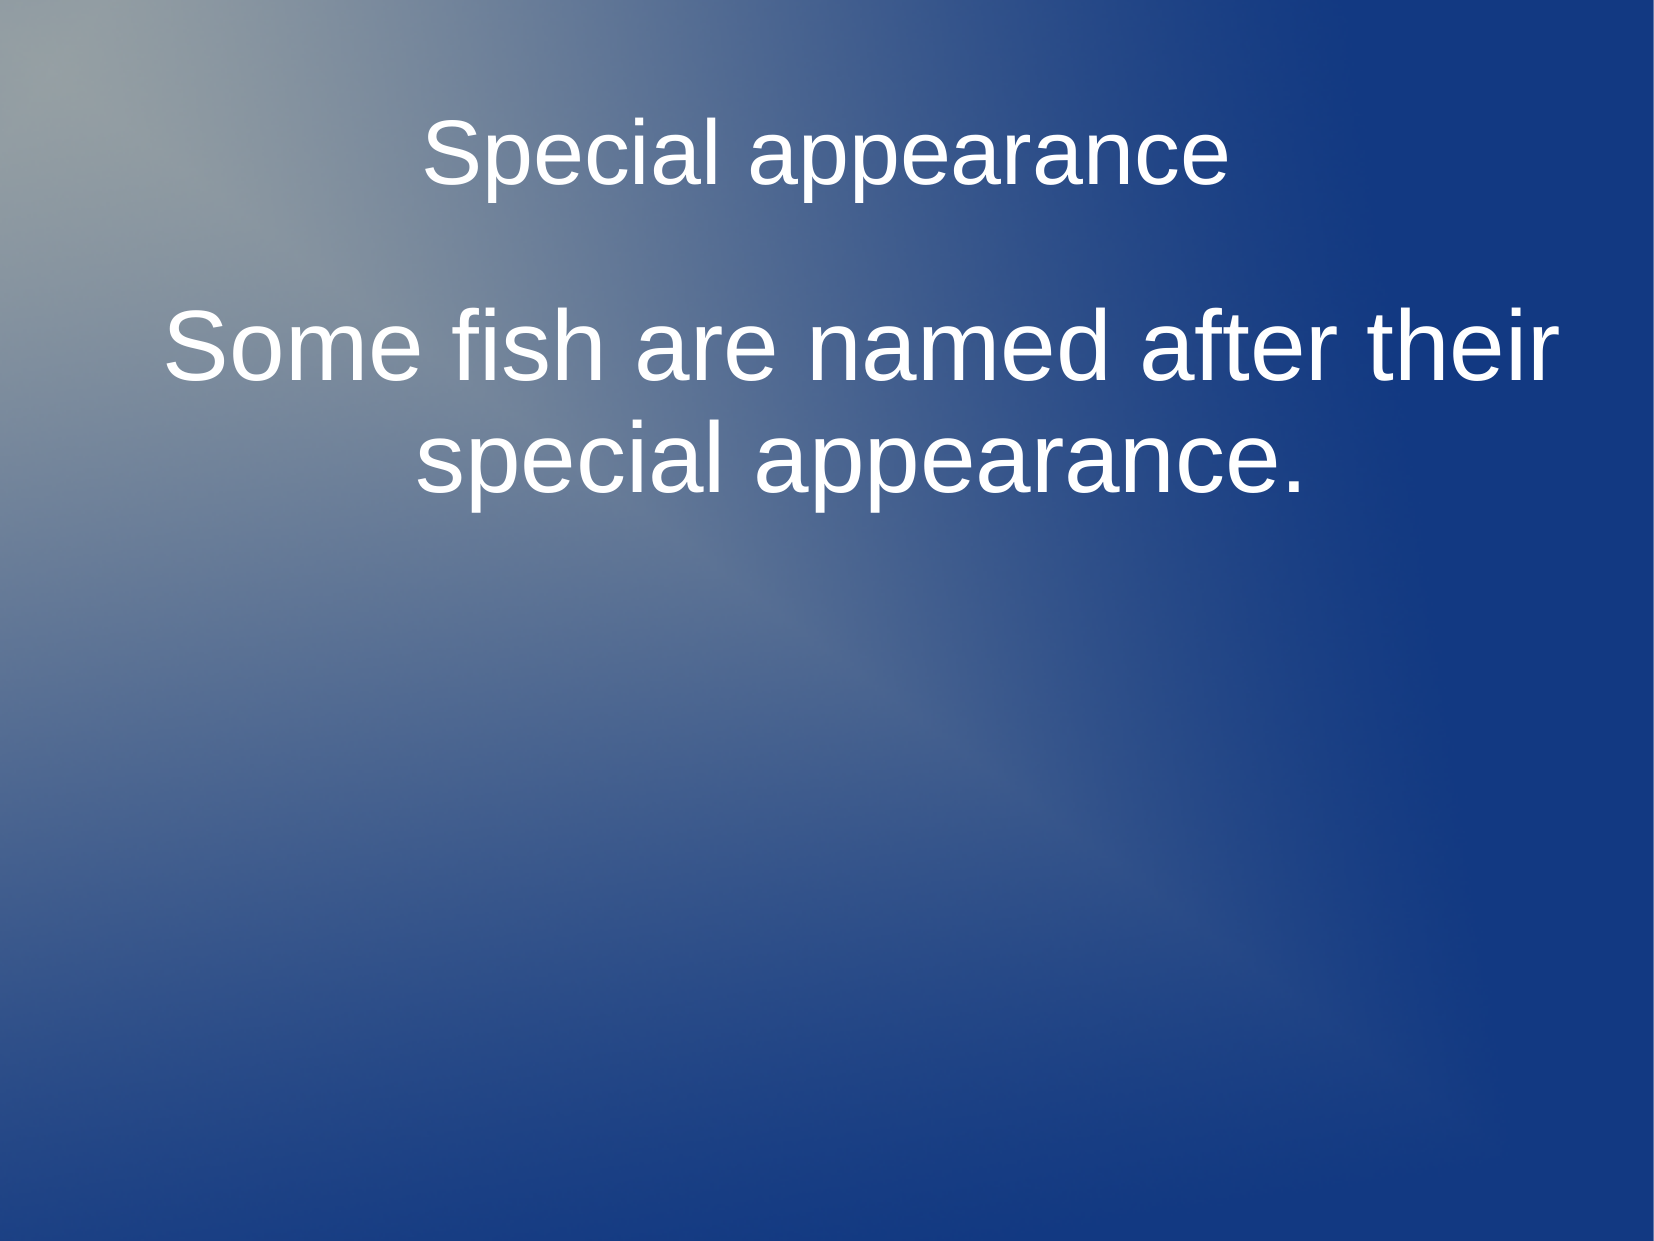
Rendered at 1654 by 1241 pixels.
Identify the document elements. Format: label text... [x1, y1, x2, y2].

picture [0, 0, 1654, 1241]
list Some fish are named after their special appearance. [82, 290, 1571, 1109]
title Special appearance [82, 49, 1571, 257]
